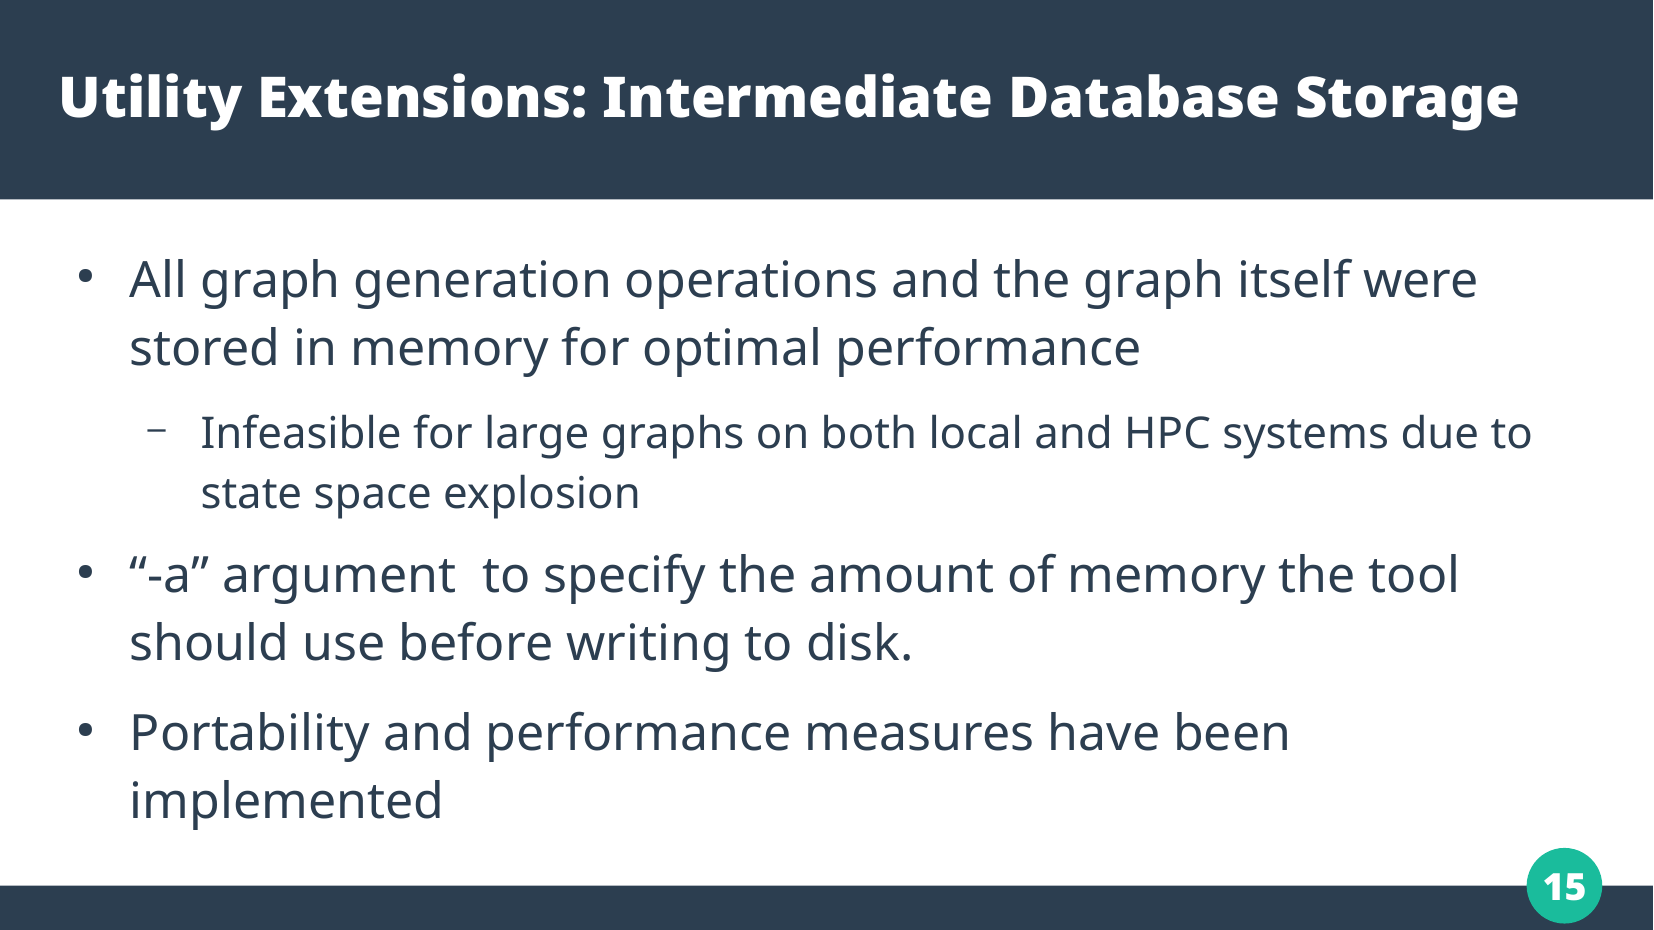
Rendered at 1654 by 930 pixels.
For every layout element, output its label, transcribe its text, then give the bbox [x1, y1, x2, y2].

list All graph generation operations and the graph itself were stored in memory for optimal performance Infeasible for large graphs on both local and HPC systems due to state space explosion “-a” argument to specify the amount of memory the tool should use before writing to disk. Portability and performance measures have been implemented [58, 243, 1594, 864]
title Utility Extensions: Intermediate Database Storage [58, 36, 1594, 156]
